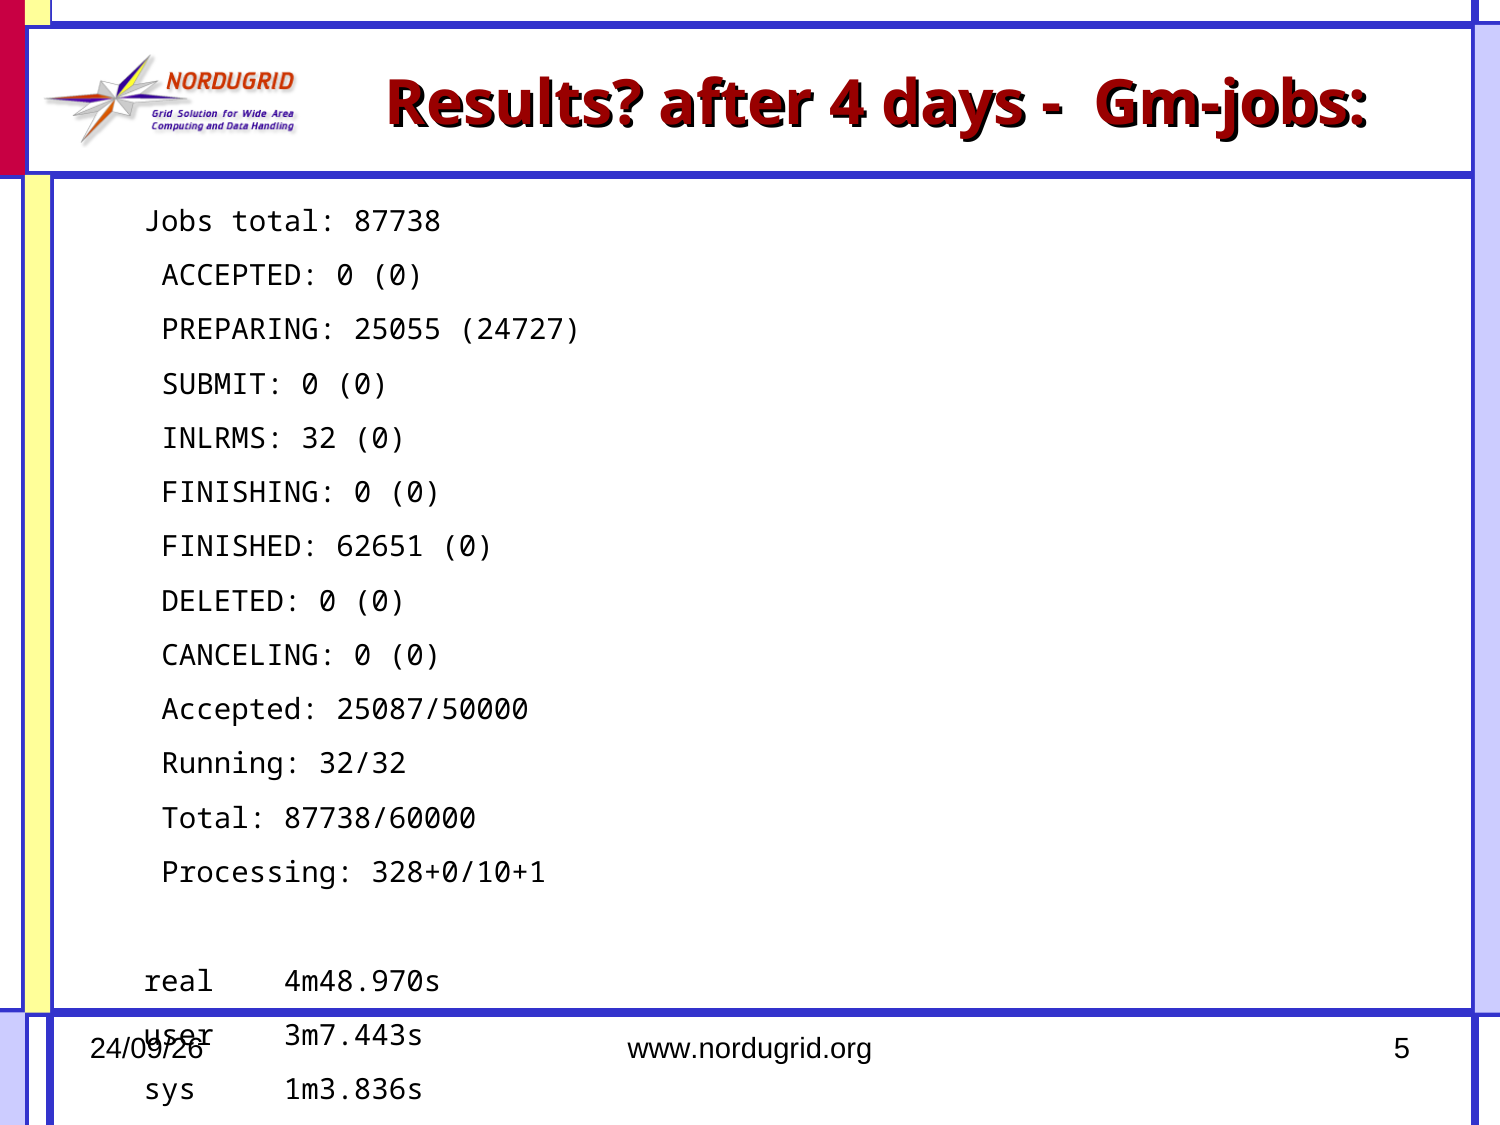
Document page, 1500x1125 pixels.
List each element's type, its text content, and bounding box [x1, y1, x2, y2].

list Jobs total: 87738 ACCEPTED: 0 (0) PREPARING: 25055 (24727) SUBMIT: 0 (0) INLRMS: 32 (0) FINISHING: 0 (0) FINISHED: 62651 (0) DELETED: 0 (0) CANCELING: 0 (0) Accepted: 25087/50000 Running: 32/32 Total: 87738/60000 Processing: 328+0/10+1 real 4m48.970s user 3m7.443s sys 1m3.836s [87, 200, 1426, 1060]
picture [40, 49, 301, 148]
title Results? after 4 days - Gm-jobs: [324, 17, 1428, 183]
